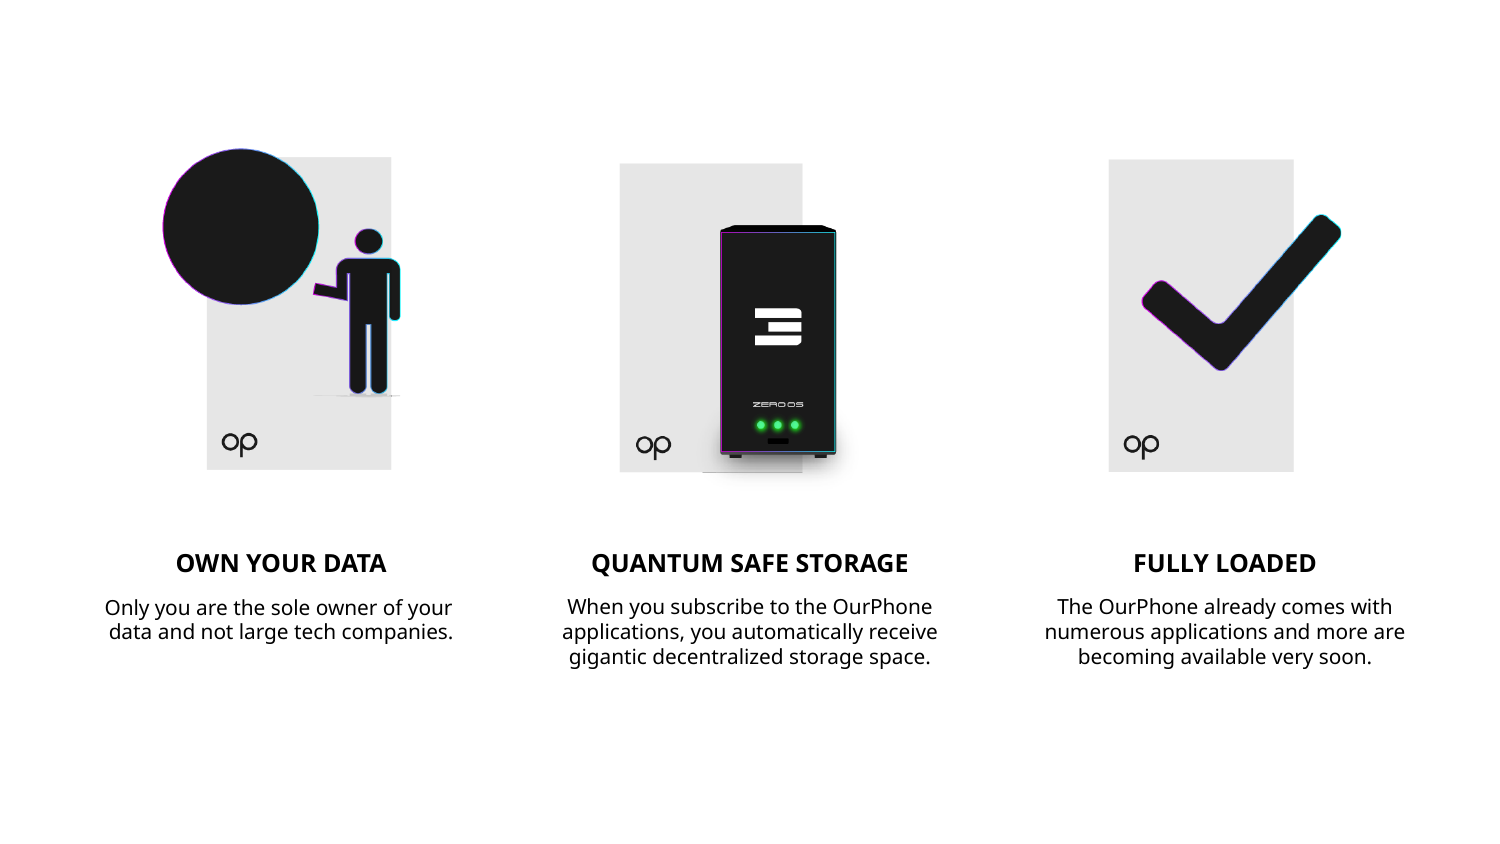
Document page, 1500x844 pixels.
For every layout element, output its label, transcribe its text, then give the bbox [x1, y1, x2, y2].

text_box When you subscribe to the OurPhone applications, you automatically receive gigantic decentralized storage space. [538, 578, 962, 695]
text_box FULLY LOADED [1009, 532, 1441, 601]
text_box The OurPhone already comes with numerous applications and more are becoming available very soon. [1013, 578, 1437, 695]
text_box Only you are the sole owner of your data and not large tech companies. [70, 579, 493, 696]
picture [162, 148, 401, 470]
picture [1108, 159, 1342, 472]
picture [619, 163, 881, 507]
text_box OWN YOUR DATA [65, 532, 498, 602]
text_box QUANTUM SAFE STORAGE [534, 532, 966, 601]
